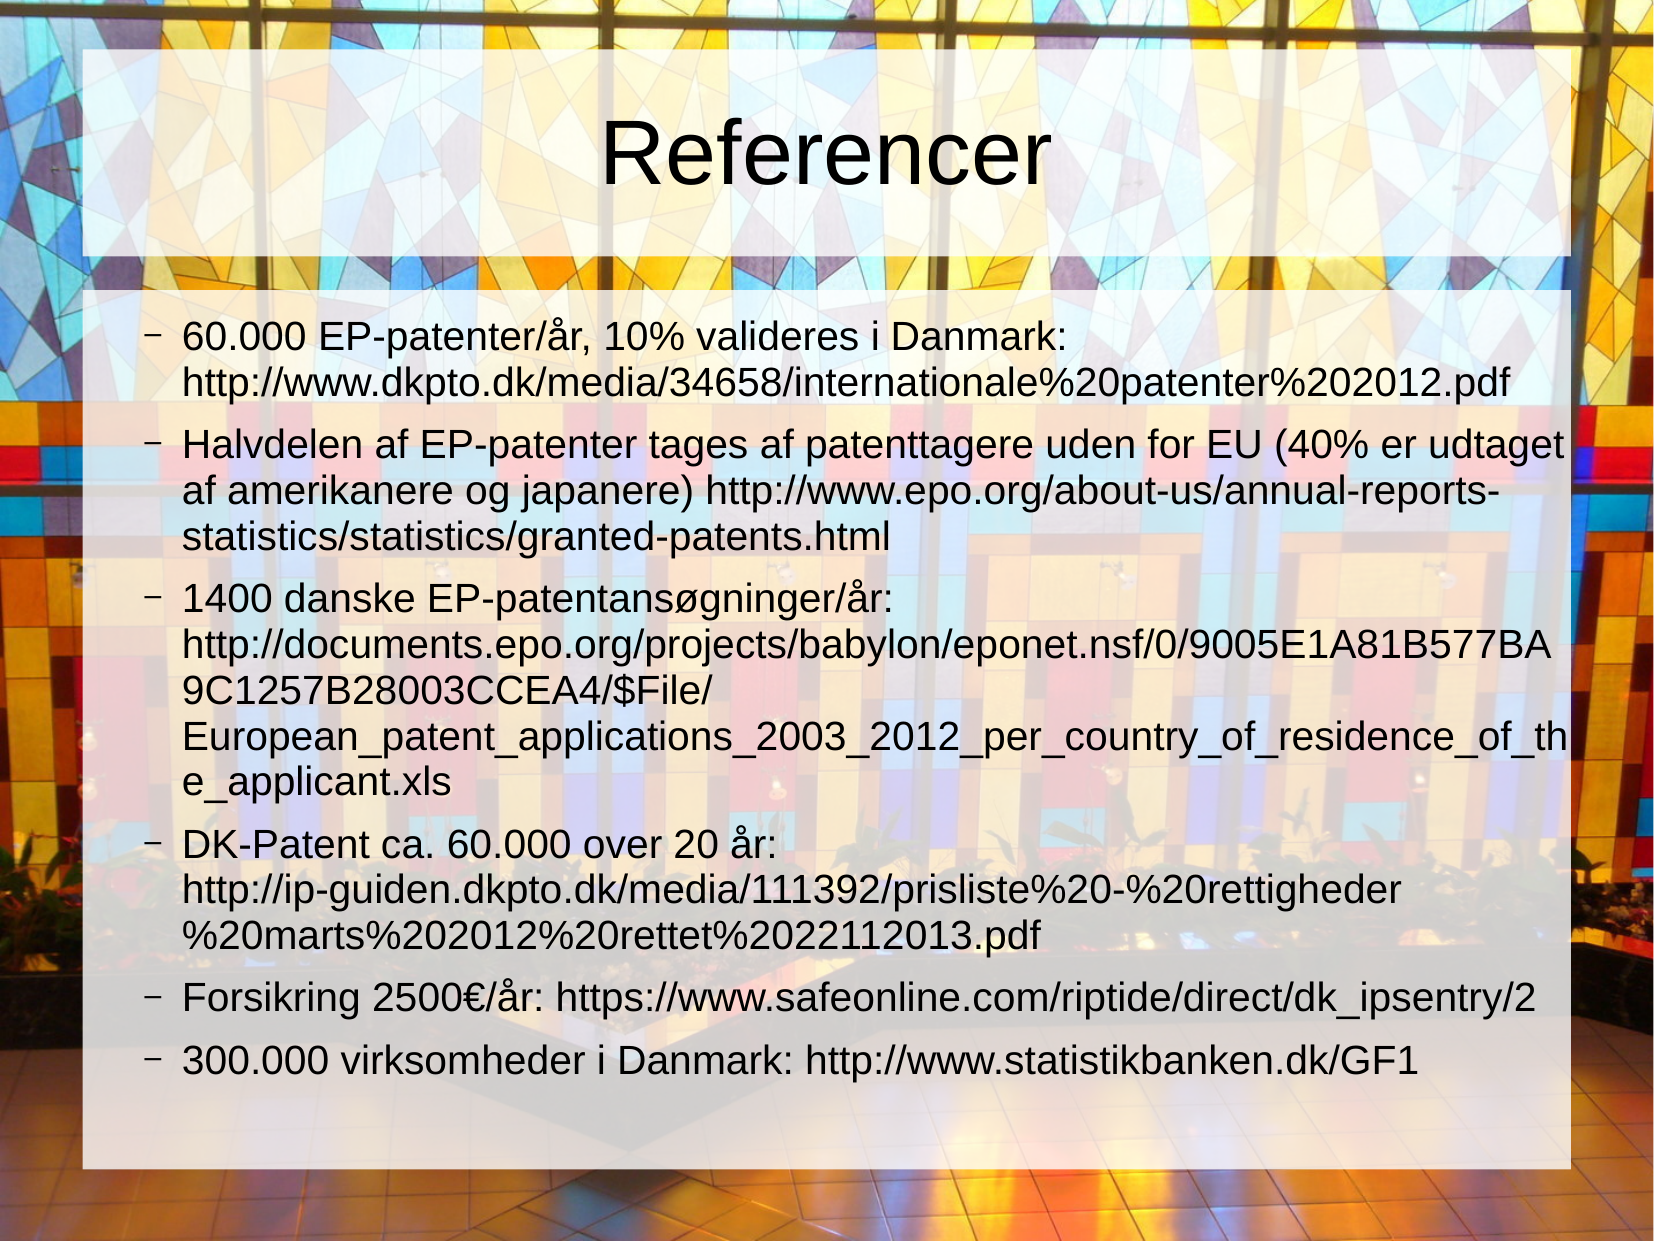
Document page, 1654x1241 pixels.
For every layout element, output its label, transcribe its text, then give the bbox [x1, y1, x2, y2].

list 60.000 EP-patenter/år, 10% valideres i Danmark: http://www.dkpto.dk/media/34658/internationale%20patenter%202012.pdf Halvdelen af EP-patenter tages af patenttagere uden for EU (40% er udtaget af amerikanere og japanere) http://www.epo.org/about-us/annual-reports-statistics/statistics/granted-patents.html 1400 danske EP-patentansøgninger/år: http://documents.epo.org/projects/babylon/eponet.nsf/0/9005E1A81B577BA9C1257B28003CCEA4/$File/European_patent_applications_2003_2012_per_country_of_residence_of_the_applicant.xls DK-Patent ca. 60.000 over 20 år: http://ip-guiden.dkpto.dk/media/111392/prisliste%20-%20rettigheder%20marts%202012%20rettet%2022112013.pdf Forsikring 2500€/år: https://www.safeonline.com/riptide/direct/dk_ipsentry/2 300.000 virksomheder i Danmark: http://www.statistikbanken.dk/GF1 [82, 290, 1571, 1170]
picture [0, 0, 1654, 1241]
title Referencer [82, 49, 1571, 257]
